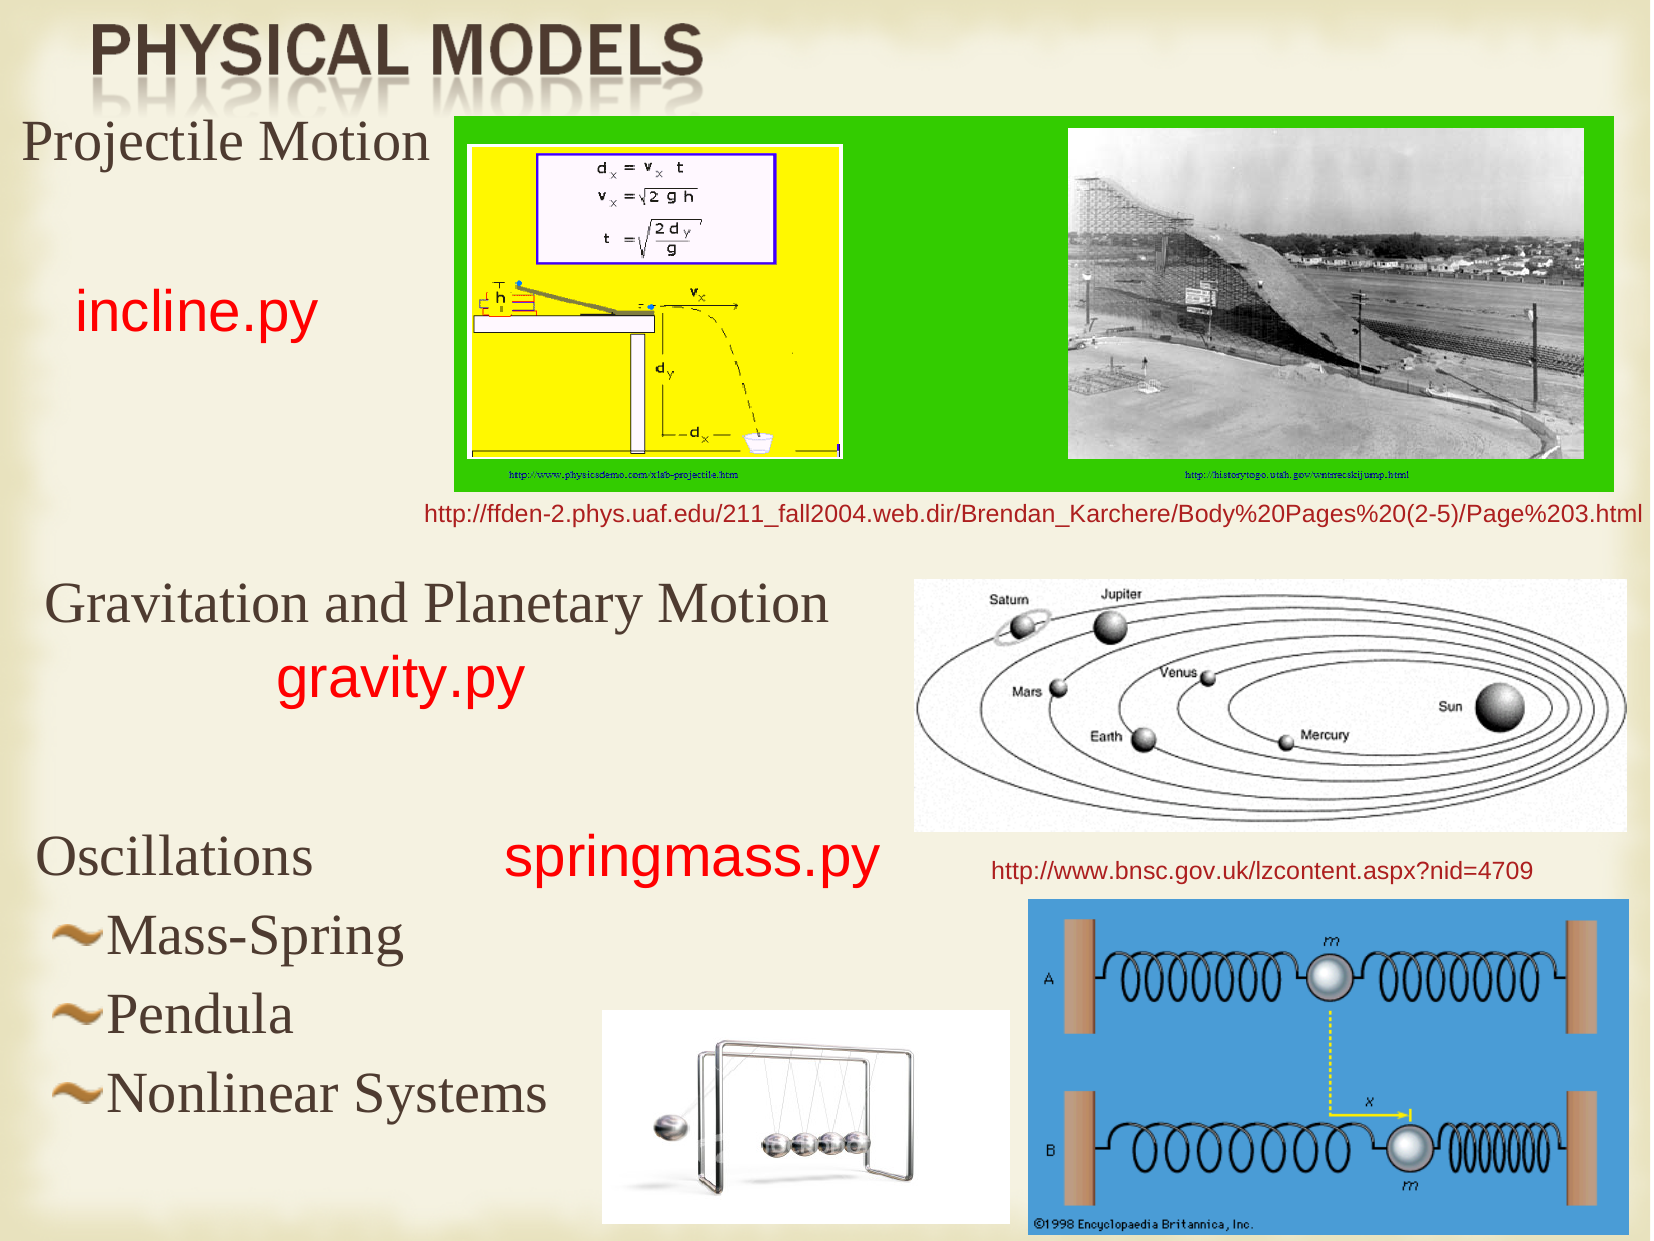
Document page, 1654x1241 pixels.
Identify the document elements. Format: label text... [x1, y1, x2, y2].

text_box http://ffden-2.phys.uaf.edu/211_fall2004.web.dir/Brendan_Karchere/Body%20Pages%20(2-5)/Page%203.html [409, 492, 1654, 536]
text_box incline.py [60, 271, 394, 351]
text_box [40, 0, 1614, 492]
text_box springmass.py [489, 816, 936, 897]
text_box [914, 580, 1627, 832]
text_box http://www.bnsc.gov.uk/lzcontent.aspx?nid=4709 [976, 849, 1577, 893]
list Gravitation and Planetary Motion [11, 563, 1187, 648]
picture [0, 0, 1651, 1241]
text_box gravity.py [261, 637, 595, 718]
list Projectile Motion [6, 100, 694, 199]
text_box [1028, 900, 1629, 1235]
list Oscillations Mass-Spring Pendula Nonlinear Systems [20, 815, 601, 1137]
picture [1501, 0, 1651, 492]
